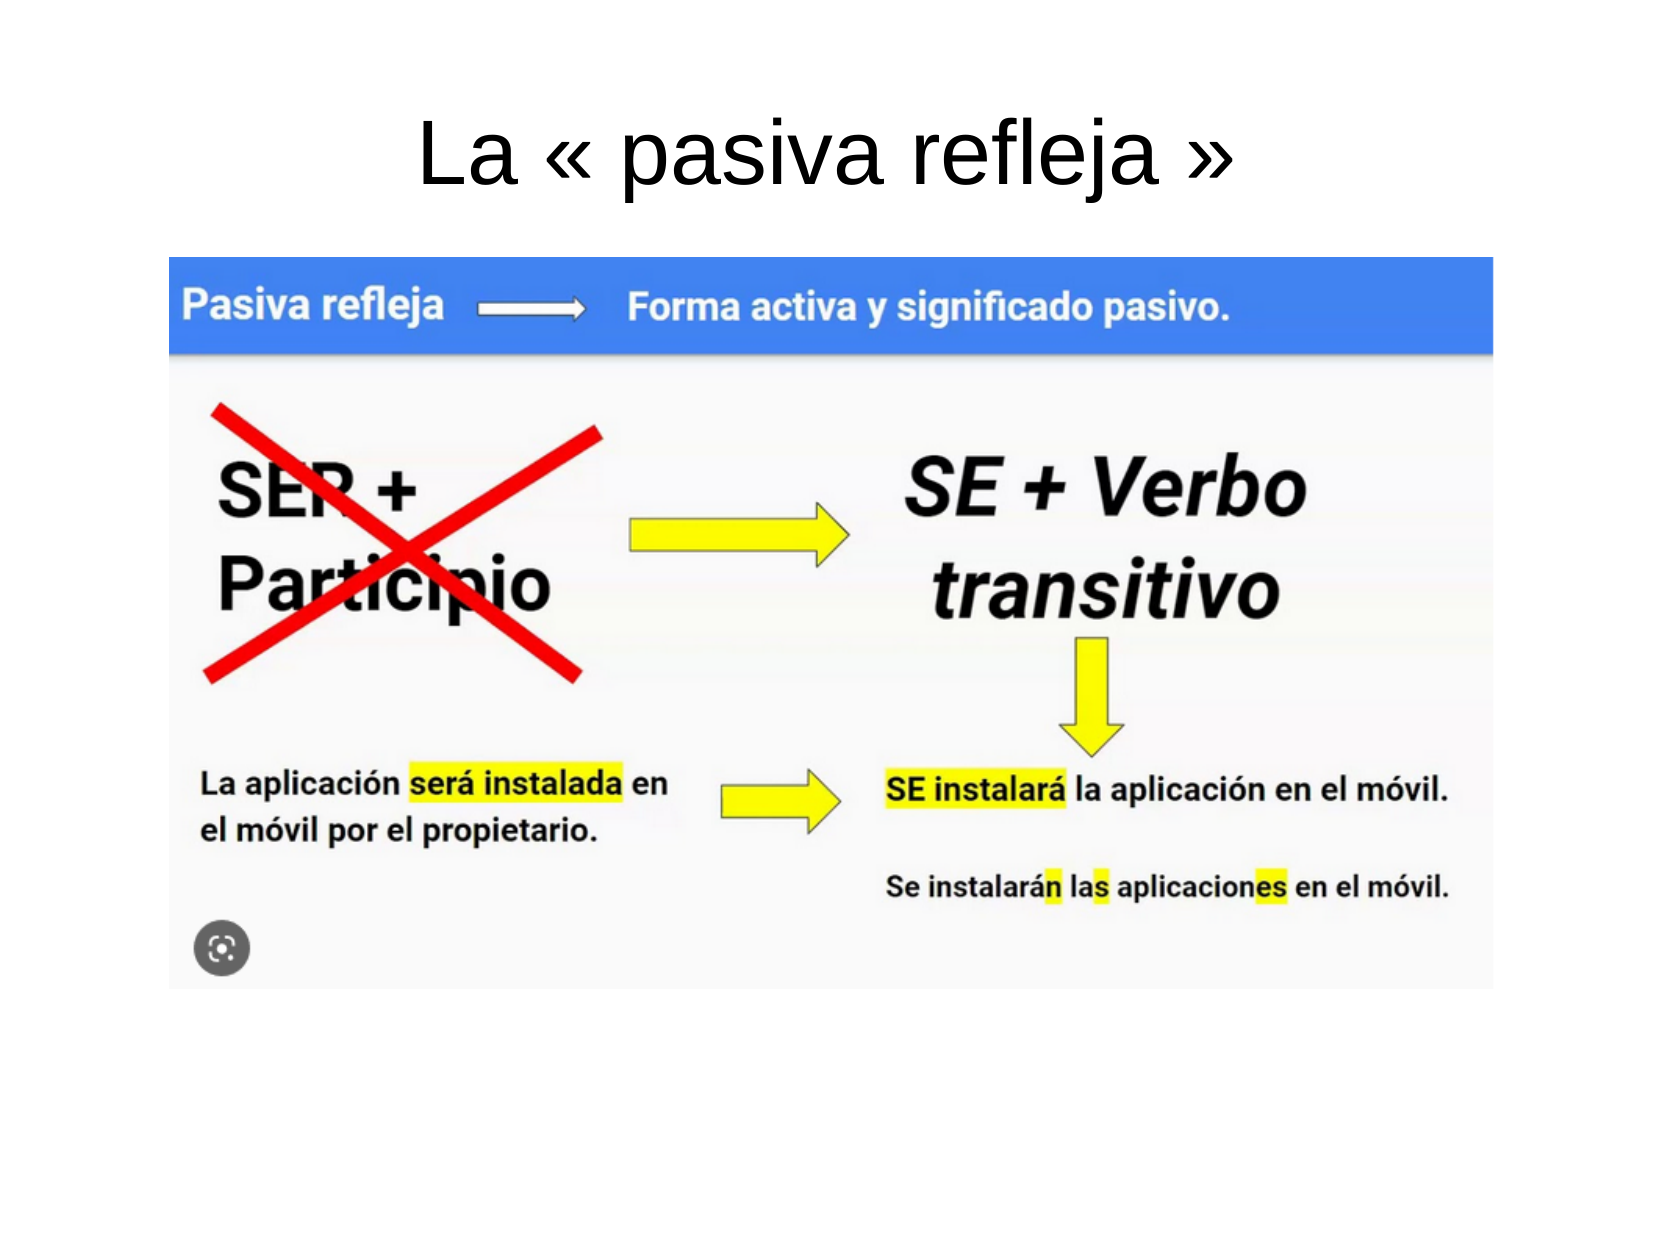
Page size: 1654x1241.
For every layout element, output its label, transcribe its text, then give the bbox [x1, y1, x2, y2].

picture [169, 257, 1495, 990]
title La « pasiva refleja » [82, 49, 1571, 257]
